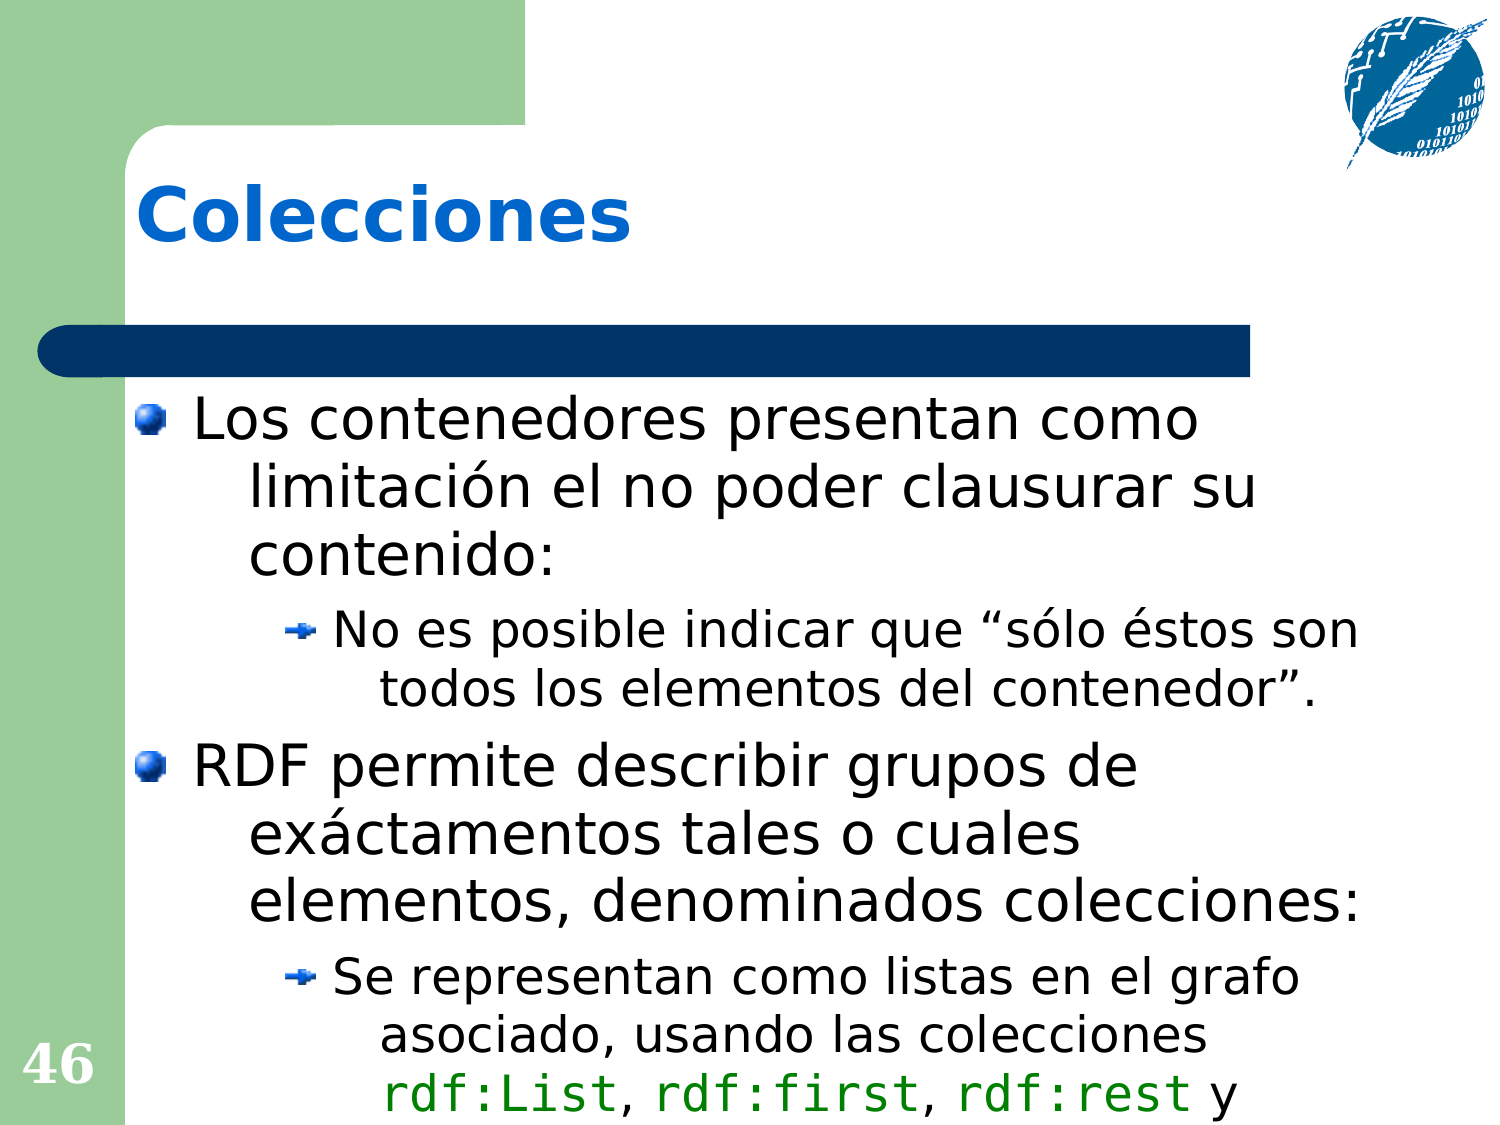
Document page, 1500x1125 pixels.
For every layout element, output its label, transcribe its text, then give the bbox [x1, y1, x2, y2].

list Los contenedores presentan como limitación el no poder clausurar su contenido: No es posible indicar que “sólo éstos son todos los elementos del contenedor”. RDF permite describir grupos de exáctamentos tales o cuales elementos, denominados colecciones: Se representan como listas en el grafo asociado, usando las colecciones rdf:List, rdf:first, rdf:rest y rdf:nil. [135, 385, 1398, 1123]
picture [1433, 139, 1440, 147]
picture [1341, 15, 1487, 172]
picture [1416, 140, 1425, 149]
title Colecciones [135, 135, 1412, 301]
picture [1436, 127, 1450, 136]
picture [1427, 138, 1431, 148]
